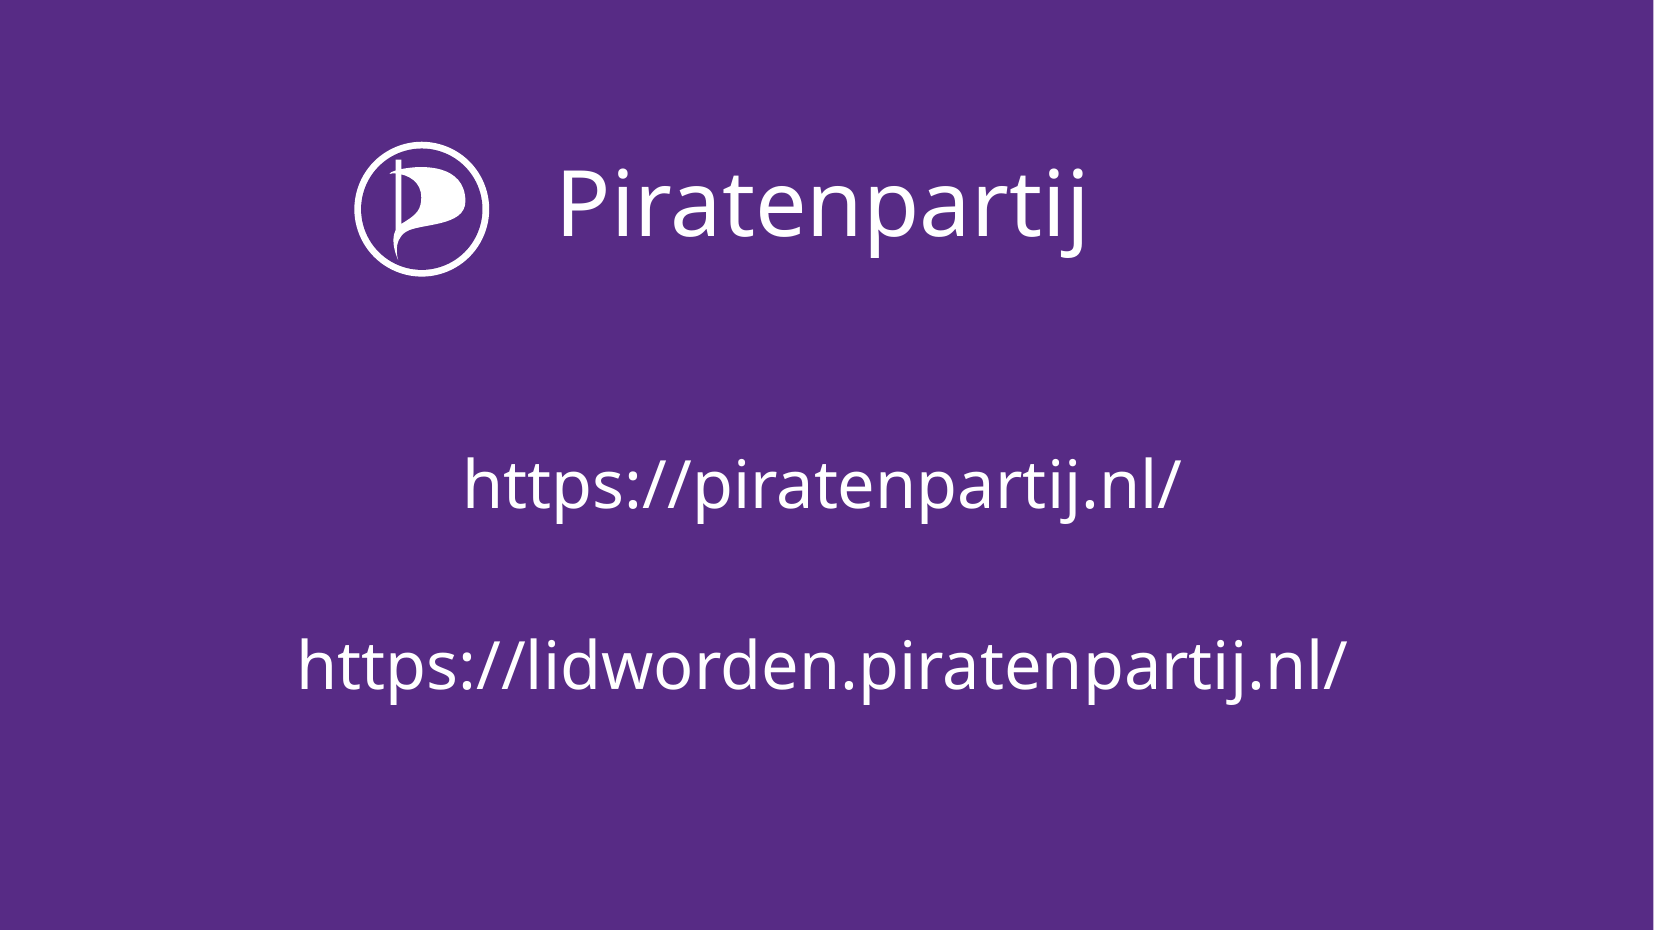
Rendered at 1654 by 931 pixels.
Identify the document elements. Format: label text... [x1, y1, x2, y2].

subtitle https://piratenpartij.nl/ https://lidworden.piratenpartij.nl/ [78, 303, 1567, 843]
title Piratenpartij [78, 122, 1567, 279]
picture [354, 141, 490, 277]
